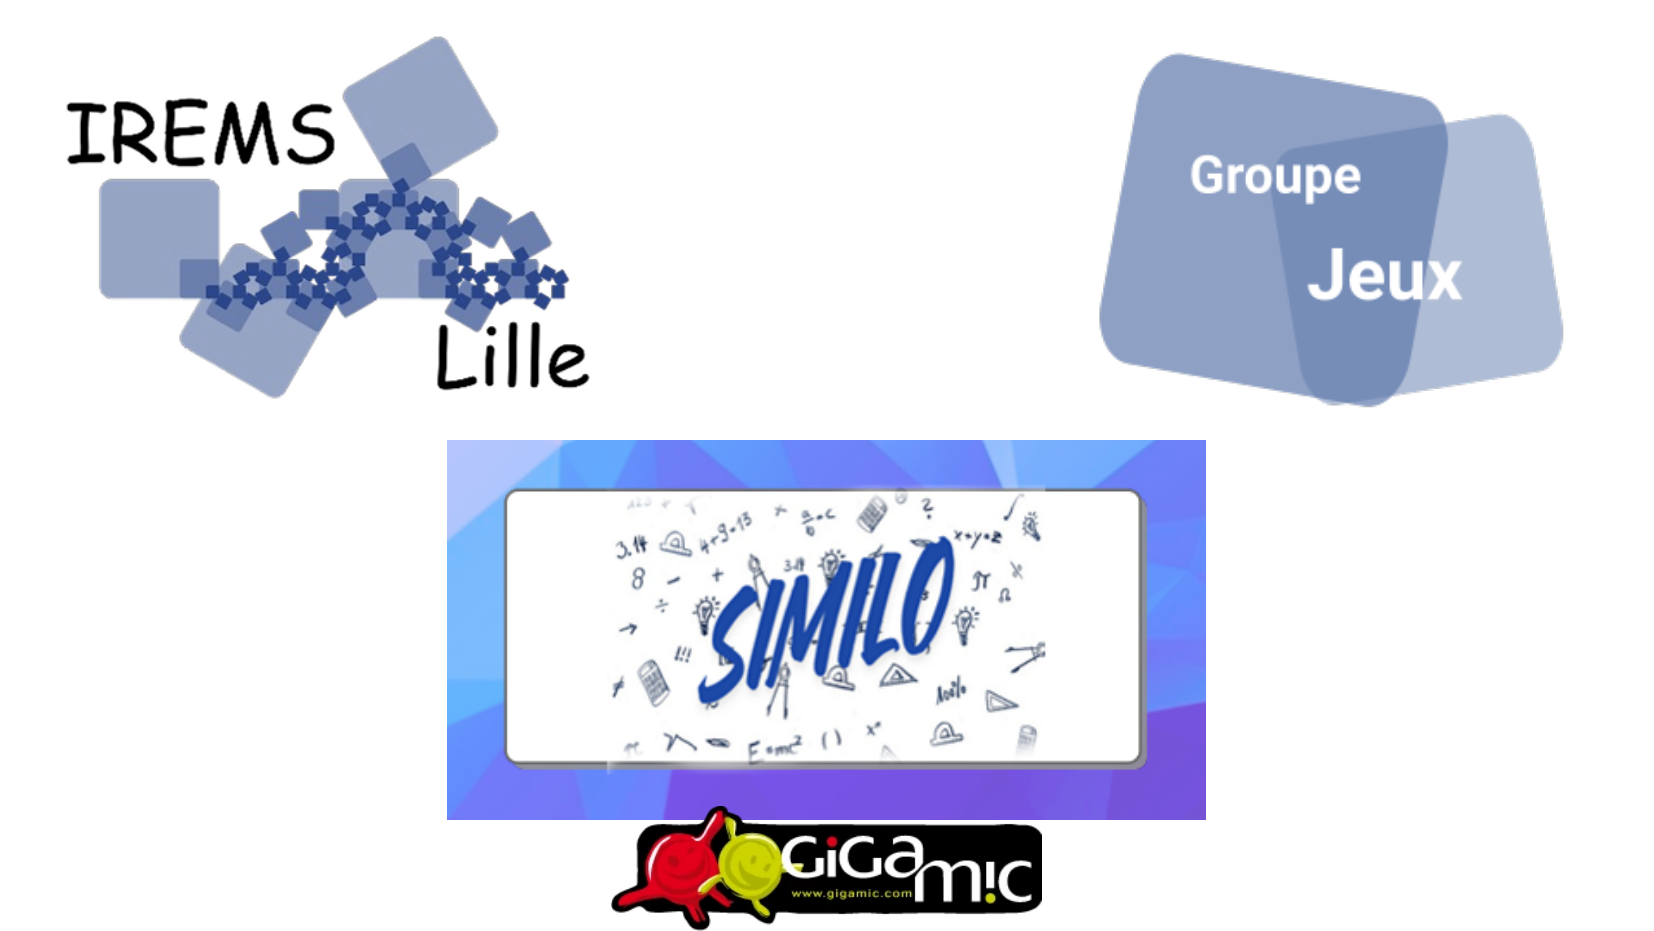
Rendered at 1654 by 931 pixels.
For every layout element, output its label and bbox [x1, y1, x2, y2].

picture [1071, 37, 1576, 421]
picture [447, 440, 1206, 931]
picture [33, 29, 616, 423]
